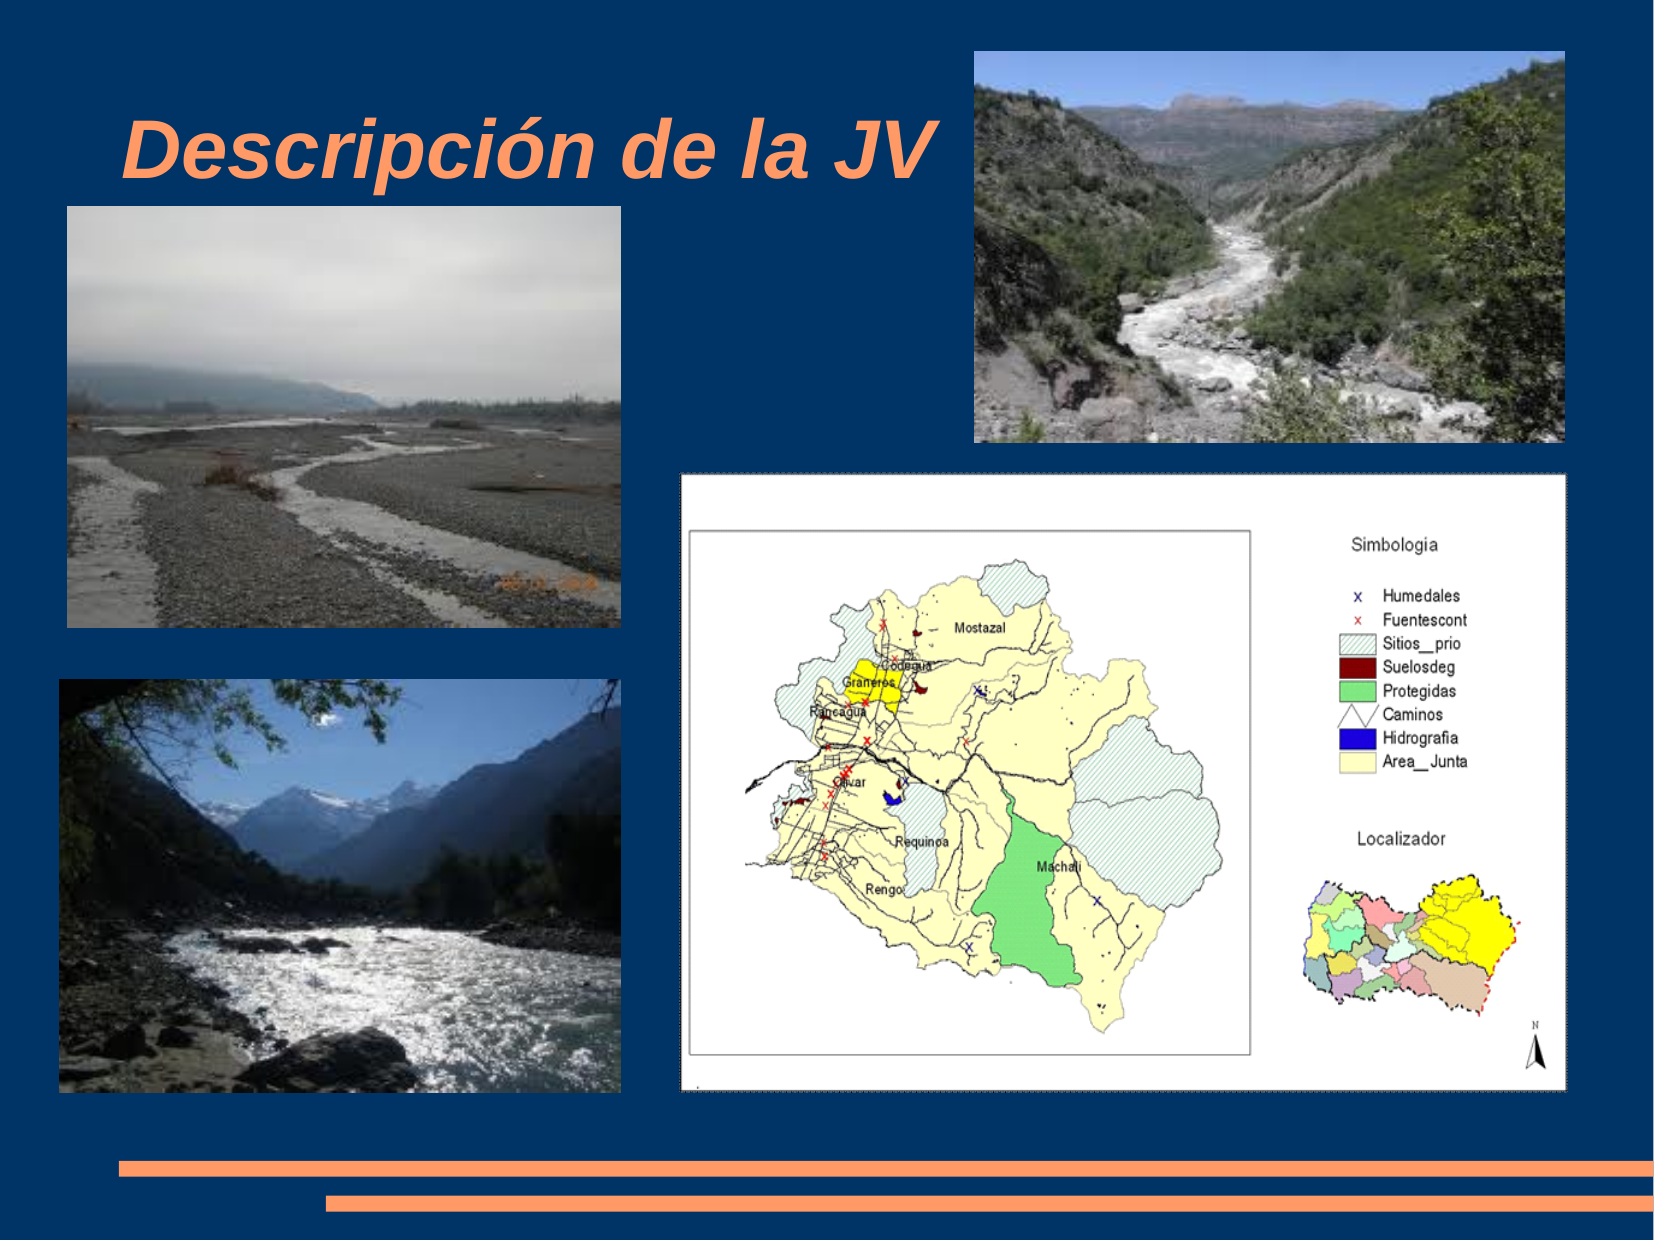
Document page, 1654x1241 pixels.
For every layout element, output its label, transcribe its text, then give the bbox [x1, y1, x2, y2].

picture [679, 472, 1568, 1093]
picture [67, 206, 621, 628]
picture [59, 679, 621, 1093]
picture [974, 51, 1565, 443]
title Descripción de la JV [121, 46, 1534, 254]
